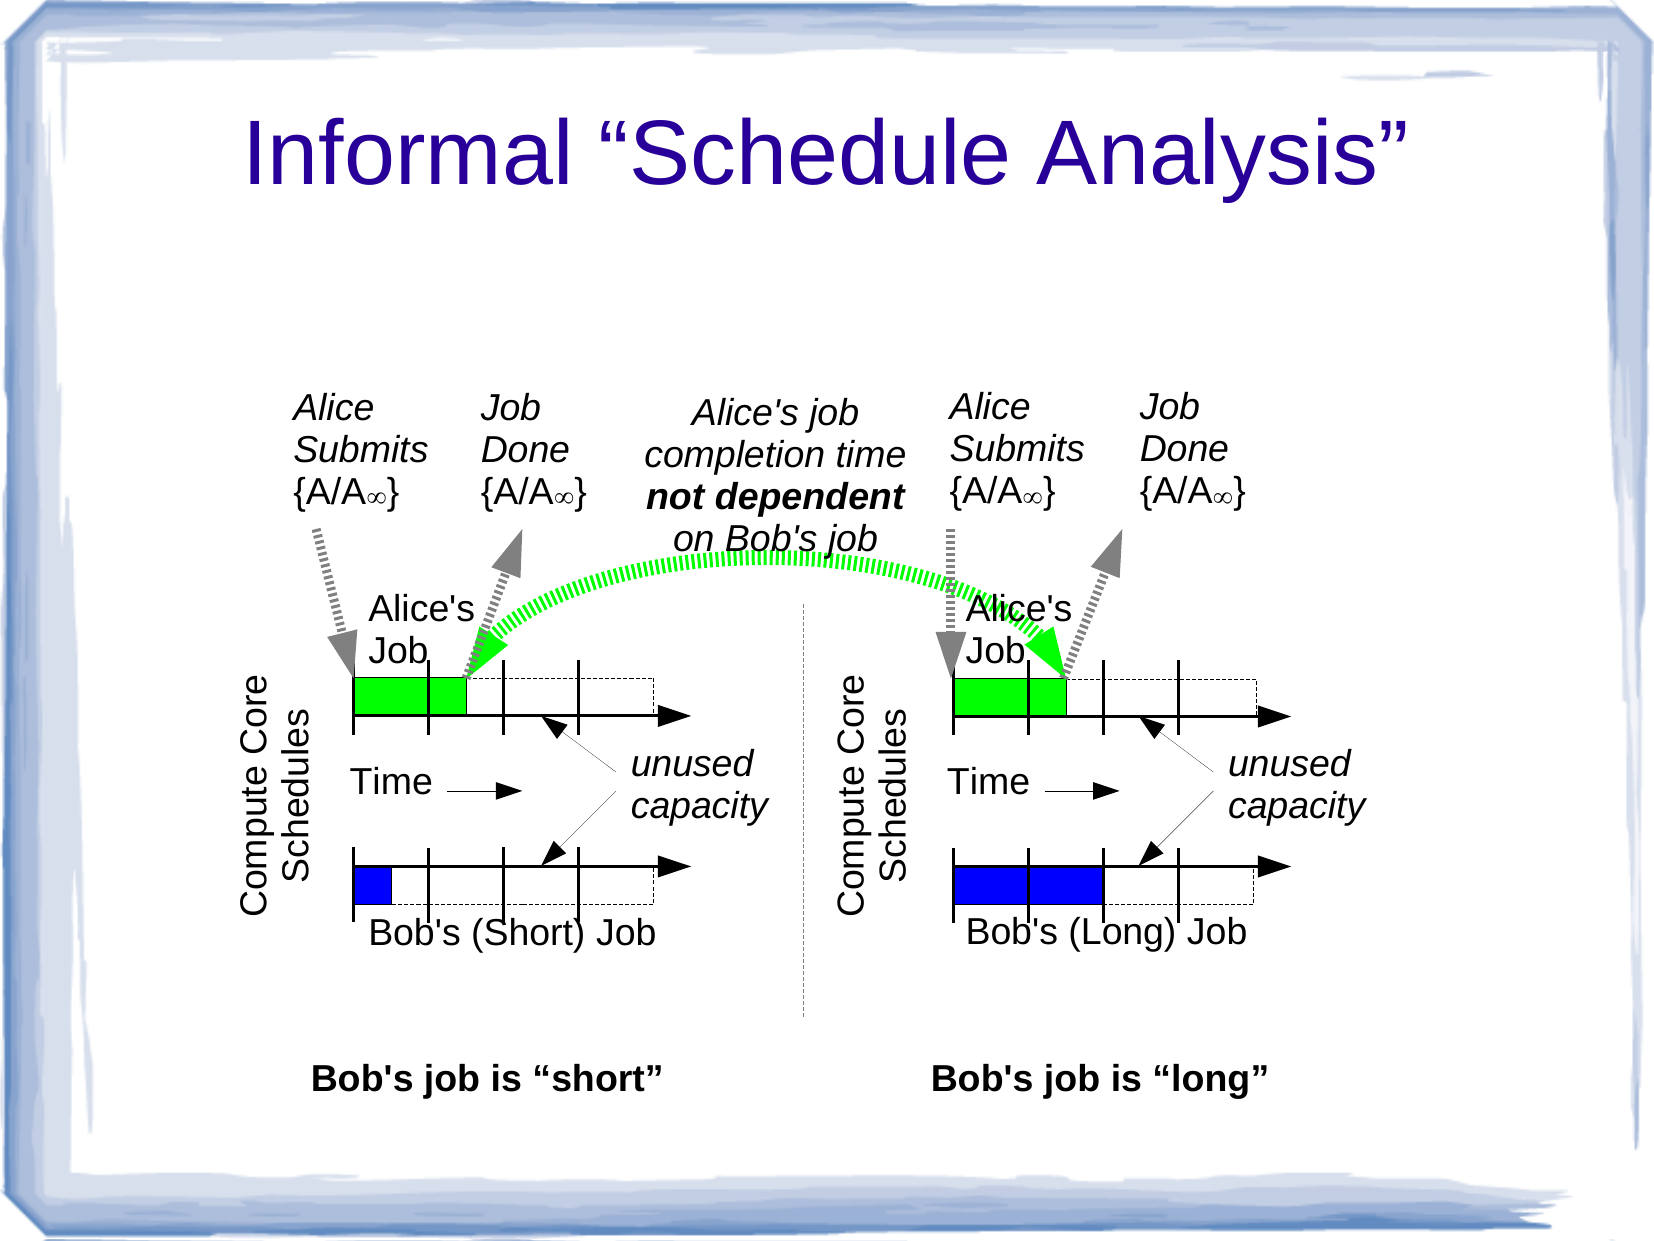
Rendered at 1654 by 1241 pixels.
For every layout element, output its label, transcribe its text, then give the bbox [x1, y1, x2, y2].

picture [0, 0, 1654, 1241]
text_box Bob's job is “short” [187, 1050, 788, 1121]
text_box Job Done {A/A∞} [1125, 378, 1294, 530]
text_box unused capacity [616, 734, 785, 834]
text_box Bob's (Long) Job [950, 903, 1292, 961]
text_box Alice Submits {A/A∞} [278, 379, 466, 530]
text_box [430, 680, 467, 714]
text_box Compute Core Schedules [822, 646, 922, 947]
text_box Compute Core Schedules [225, 646, 324, 947]
text_box Alice's Job [950, 580, 1101, 680]
text_box Alice's job completion time not dependent on Bob's job [597, 383, 954, 567]
text_box Alice Submits {A/A∞} [934, 378, 1123, 530]
text_box [355, 868, 392, 905]
text_box [355, 680, 427, 714]
text_box Time [932, 753, 1064, 811]
text_box Job Done {A/A∞} [466, 379, 635, 530]
text_box [955, 680, 1027, 715]
text_box [1030, 868, 1102, 903]
text_box unused capacity [1213, 734, 1383, 834]
text_box [955, 868, 1027, 903]
text_box [1030, 680, 1067, 715]
text_box Alice's Job [353, 580, 504, 680]
text_box Bob's (Short) Job [353, 904, 729, 961]
text_box Bob's job is “long” [916, 1050, 1351, 1121]
text_box Time [334, 753, 467, 811]
title Informal “Schedule Analysis” [82, 49, 1571, 257]
